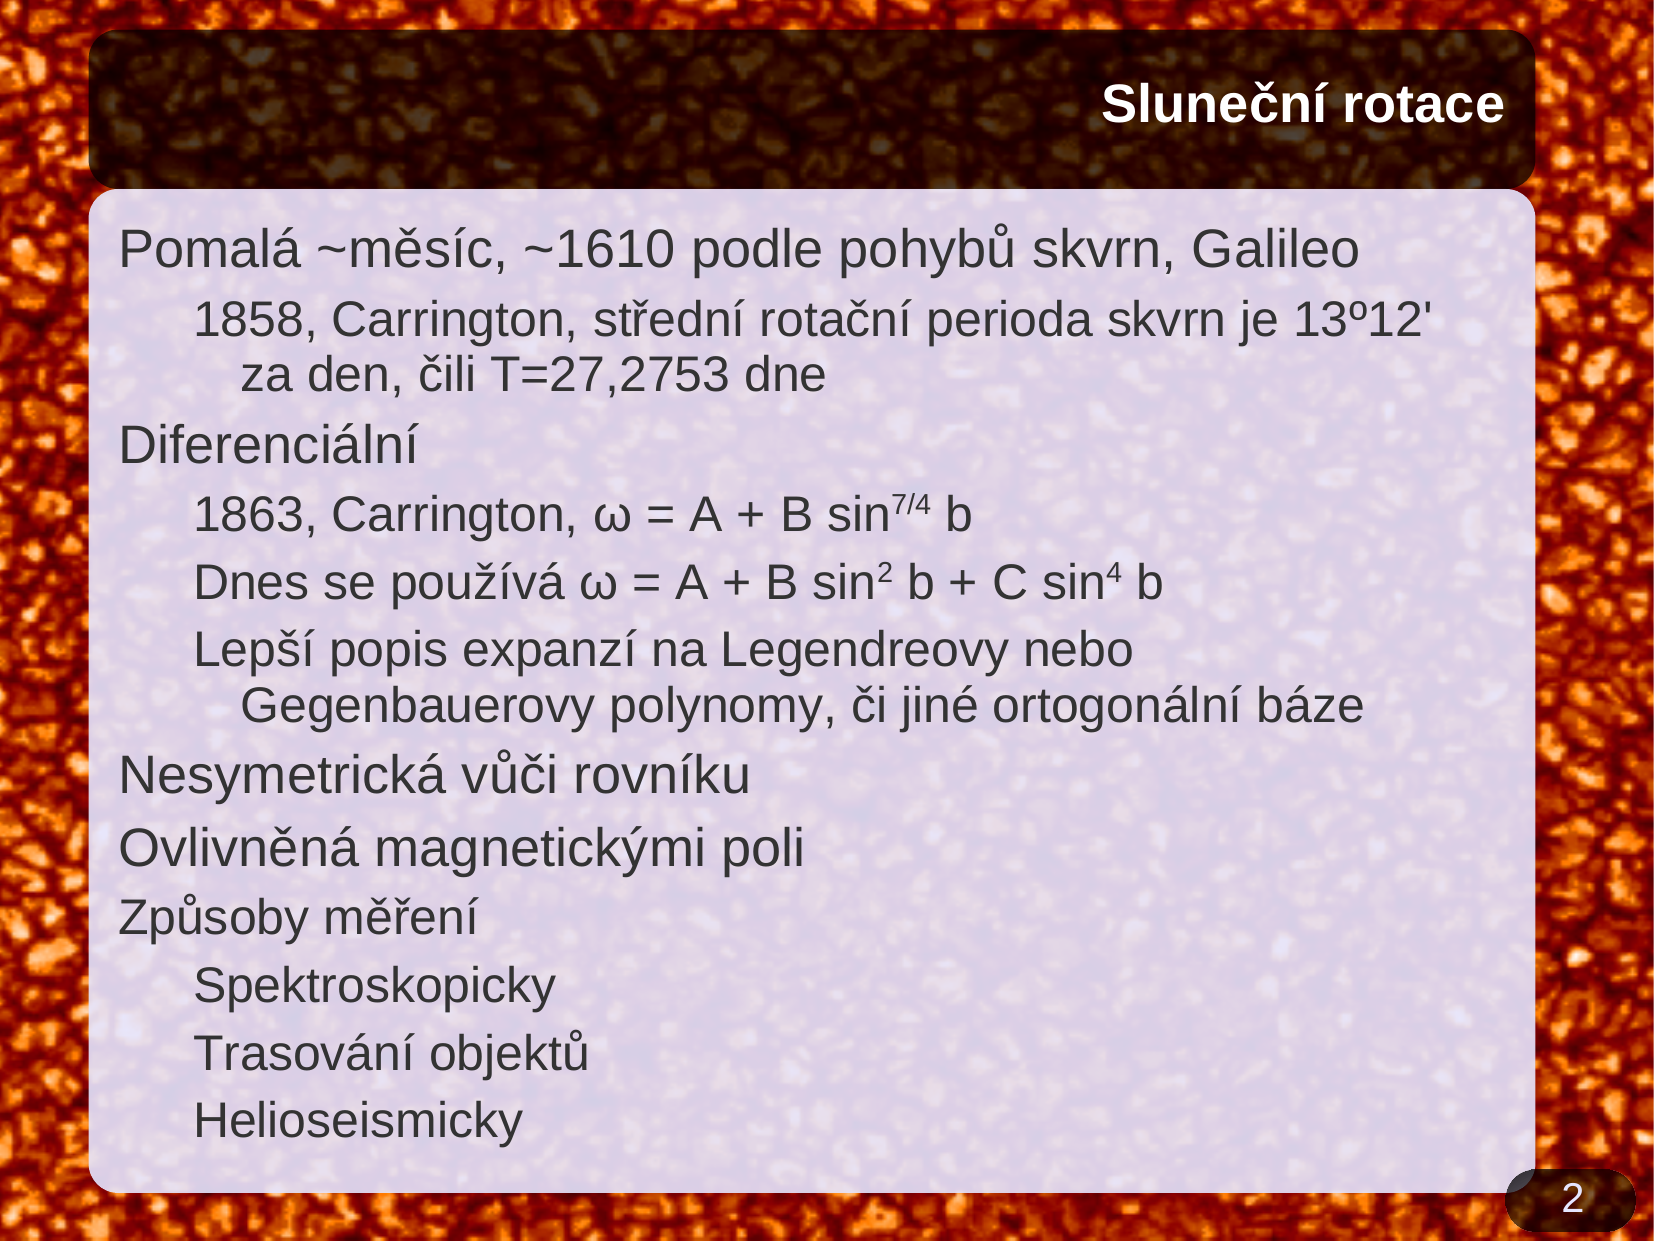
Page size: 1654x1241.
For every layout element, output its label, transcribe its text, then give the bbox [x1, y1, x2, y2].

title Sluneční rotace [118, 59, 1506, 148]
list Pomalá ~měsíc, ~1610 podle pohybů skvrn, Galileo 1858, Carrington, střední rotační perioda skvrn je 13º12' za den, čili T=27,2753 dne Diferenciální 1863, Carrington, ω = A + B sin7/4 b Dnes se používá ω = A + B sin2 b + C sin4 b Lepší popis expanzí na Legendreovy nebo Gegenbauerovy polynomy, či jiné ortogonální báze Nesymetrická vůči rovníku Ovlivněná magnetickými poli Způsoby měření Spektroskopicky Trasování objektů Helioseismicky [118, 218, 1477, 1164]
picture [0, 0, 1654, 1241]
